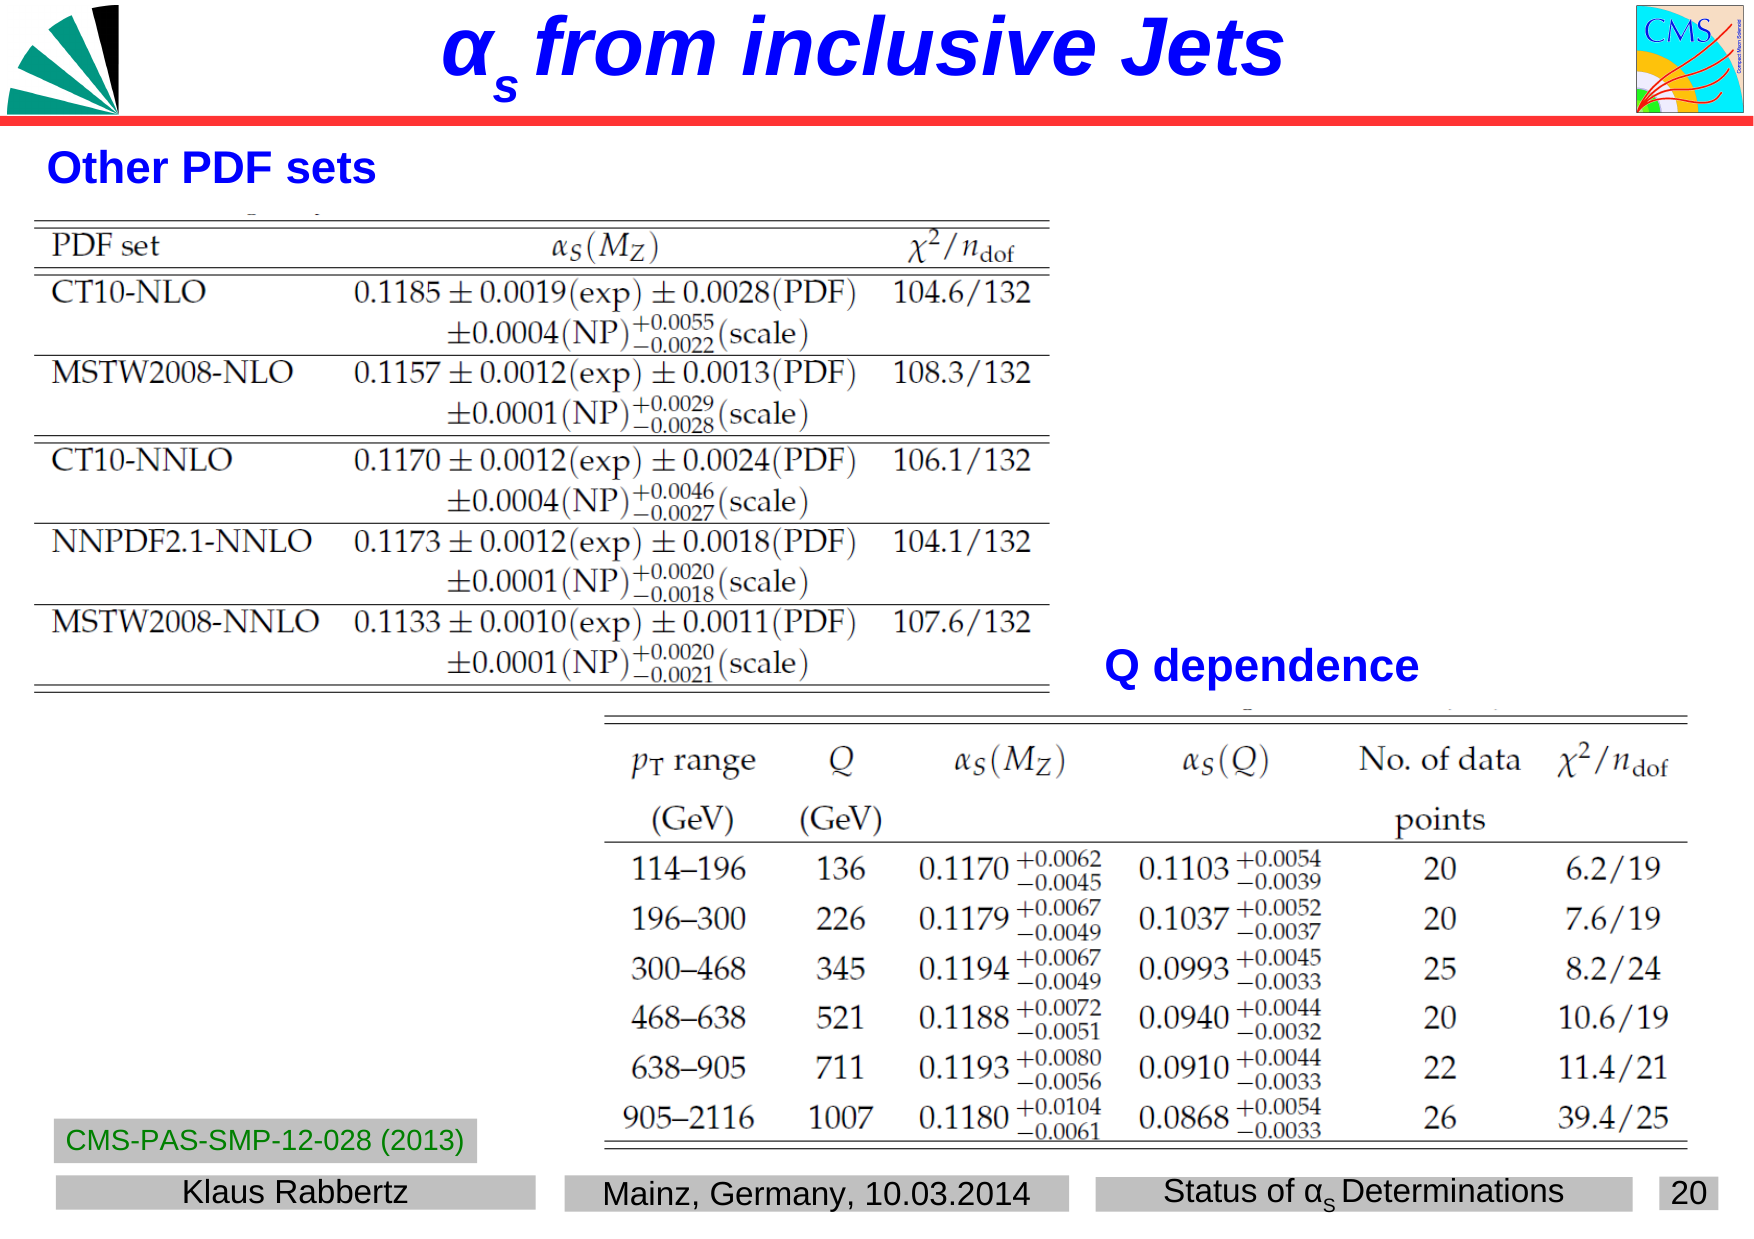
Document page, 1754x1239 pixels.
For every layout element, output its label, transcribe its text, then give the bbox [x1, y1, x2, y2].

picture [1636, 5, 1744, 113]
text_box Other PDF sets [34, 136, 390, 200]
picture [7, 5, 119, 116]
text_box Q dependence [1092, 633, 1433, 697]
picture [30, 214, 1059, 697]
title αs from inclusive Jets [123, 0, 1606, 114]
text_box CMS-PAS-SMP-12-028 (2013) [53, 1118, 475, 1164]
picture [599, 709, 1693, 1158]
